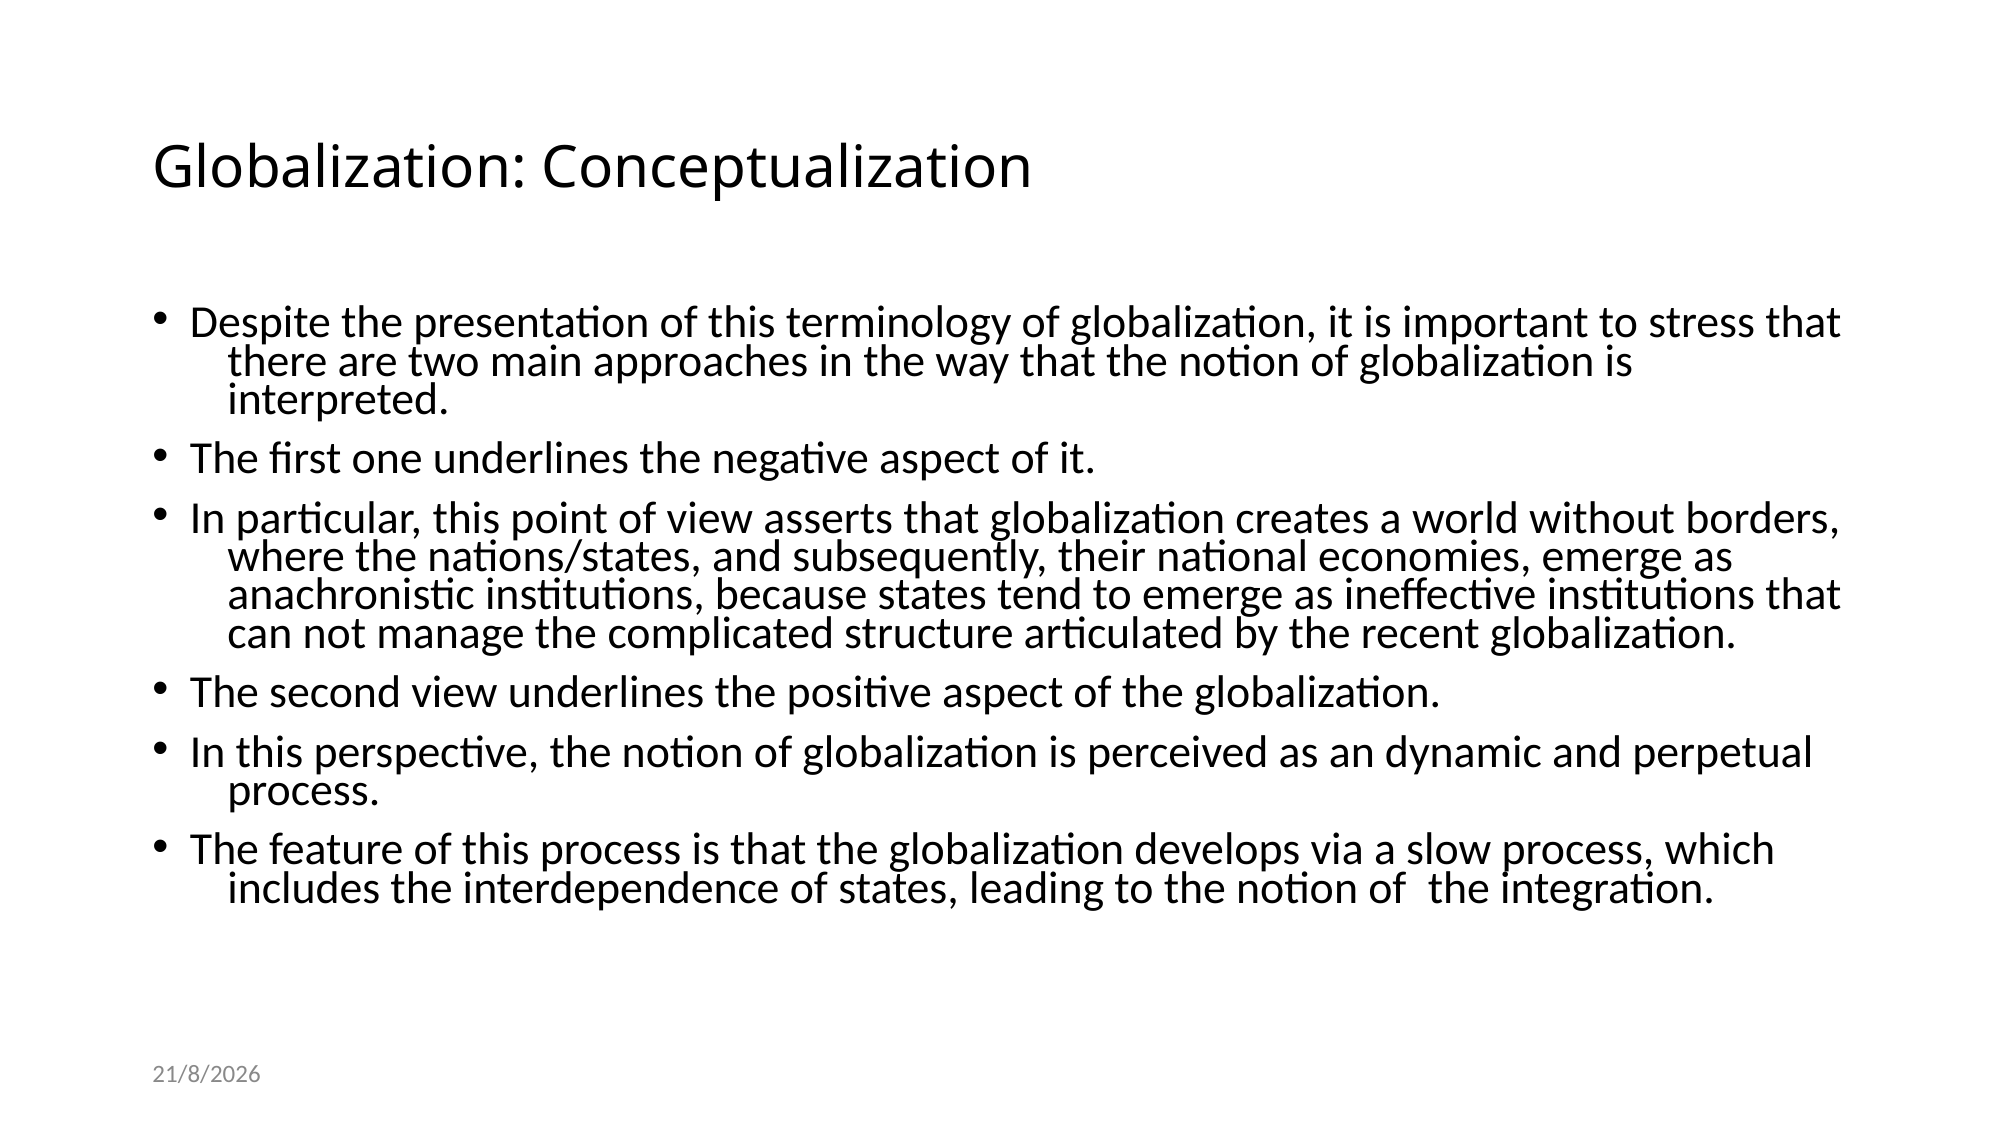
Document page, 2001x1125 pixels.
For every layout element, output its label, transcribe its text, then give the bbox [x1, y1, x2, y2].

text_box 15/3/2022 [137, 1042, 588, 1103]
list Despite the presentation of this terminology of globalization, it is important to stress that there are two main approaches in the way that the notion of globalization is interpreted. The first one underlines the negative aspect of it. In particular, this point of view asserts that globalization creates a world without borders, where the nations/states, and subsequently, their national economies, emerge as anachronistic institutions, because states tend to emerge as ineffective institutions that can not manage the complicated structure articulated by the recent globalization. The second view underlines the positive aspect of the globalization. In this perspective, the notion of globalization is perceived as an dynamic and perpetual process. The feature of this process is that the globalization develops via a slow process, which includes the interdependence of states, leading to the notion of the integration. [137, 299, 1863, 1014]
title Globalization: Conceptualization [137, 59, 1863, 278]
